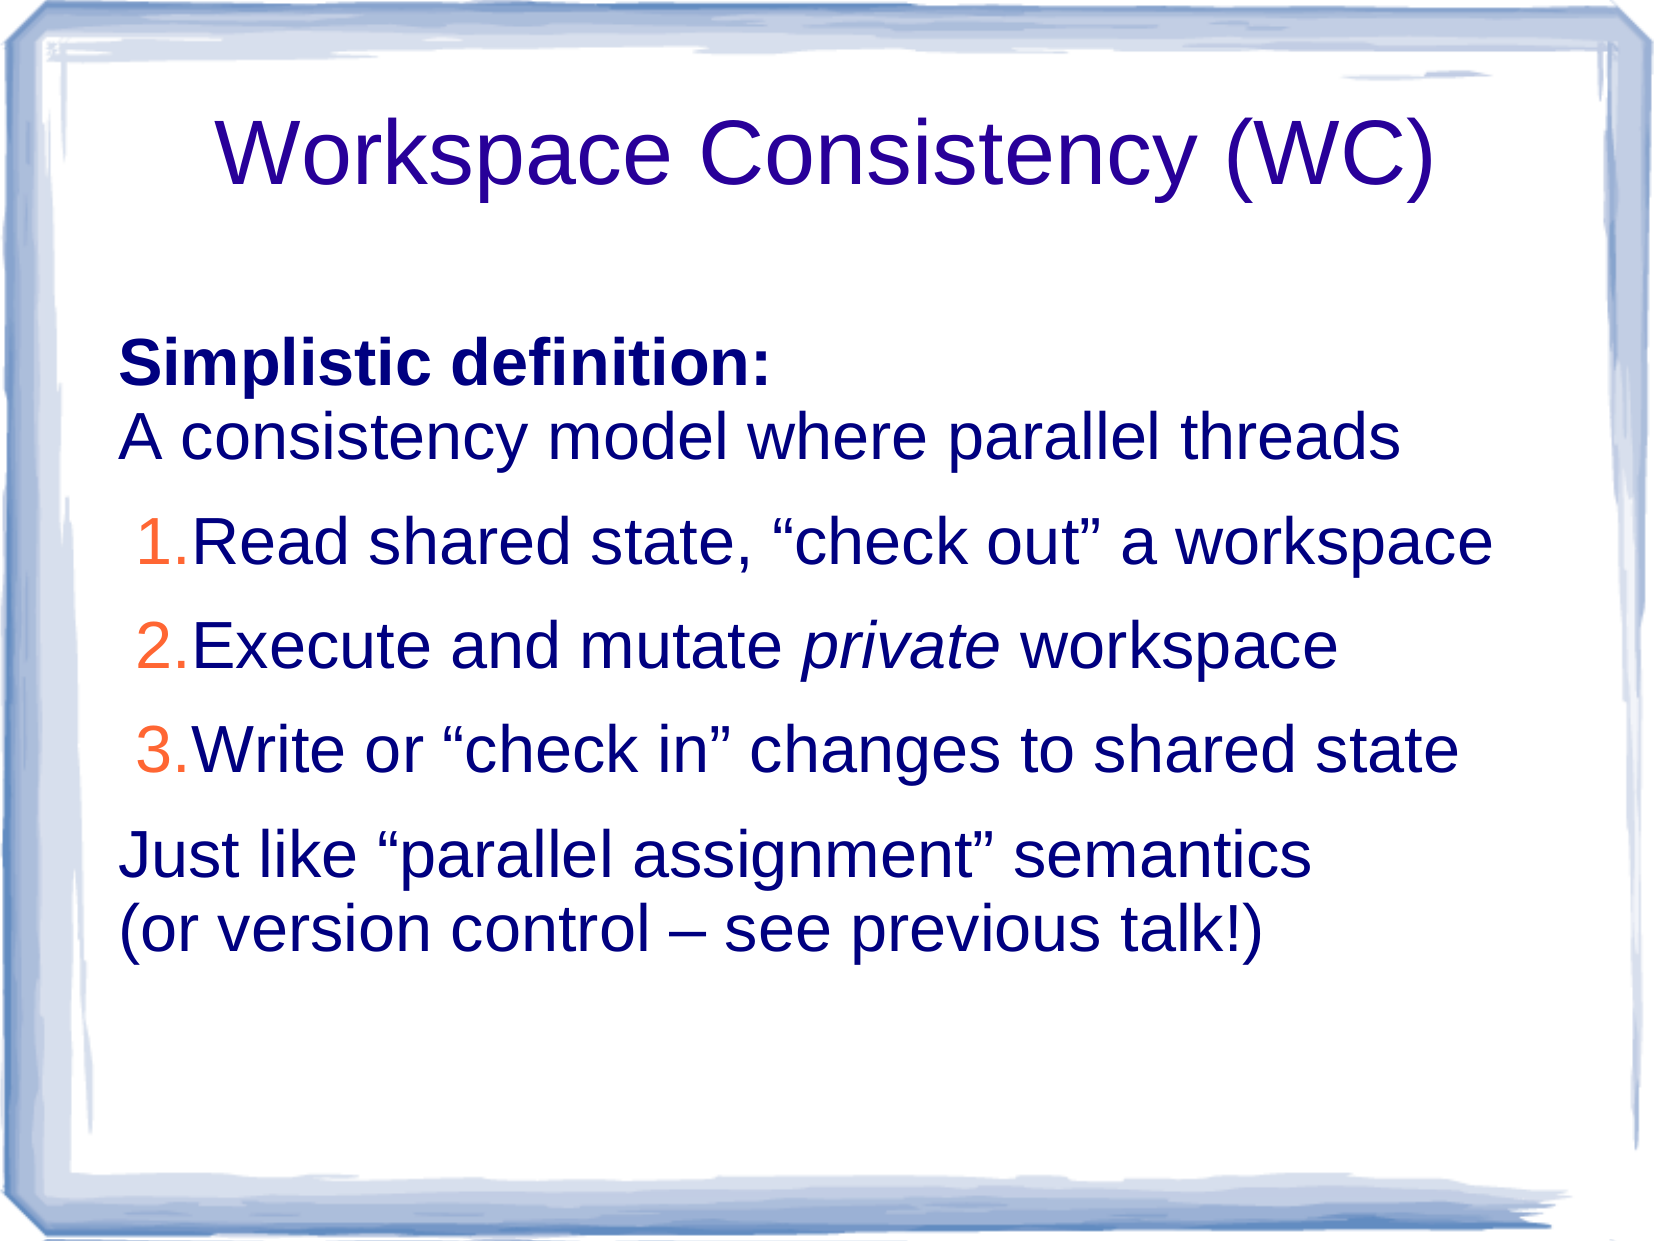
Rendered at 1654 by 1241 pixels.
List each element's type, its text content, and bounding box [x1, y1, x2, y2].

picture [0, 0, 1654, 1241]
title Workspace Consistency (WC) [82, 56, 1571, 250]
list Simplistic definition: A consistency model where parallel threads Read shared state, “check out” a workspace Execute and mutate private workspace Write or “check in” changes to shared state Just like “parallel assignment” semantics (or version control – see previous talk!) [118, 324, 1571, 990]
